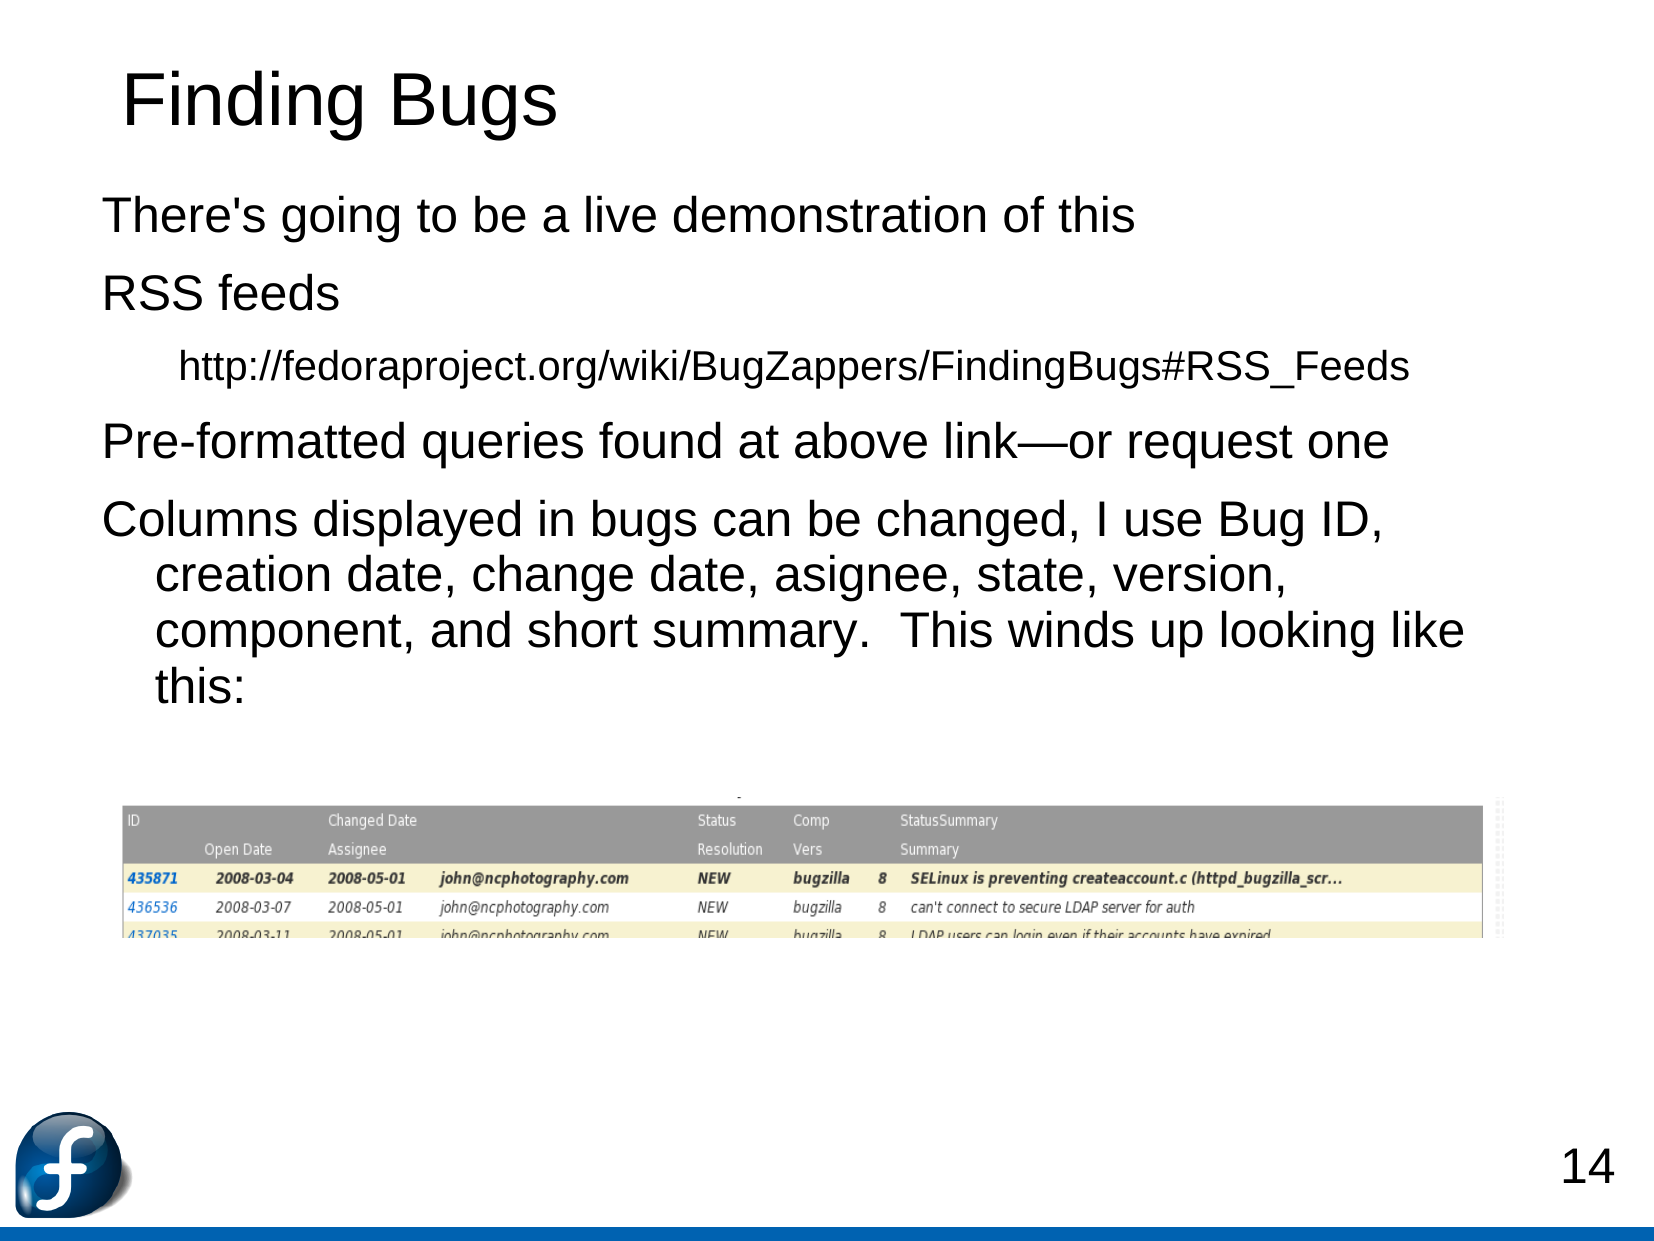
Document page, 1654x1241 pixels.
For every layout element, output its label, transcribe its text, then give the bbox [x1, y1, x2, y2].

picture [112, 797, 1504, 938]
text_box <number> [1387, 1137, 1616, 1201]
title Finding Bugs [121, 37, 1533, 161]
picture [11, 1105, 133, 1227]
list There's going to be a live demonstration of this RSS feeds http://fedoraproject.org/wiki/BugZappers/FindingBugs#RSS_Feeds Pre-formatted queries found at above link—or request one Columns displayed in bugs can be changed, I use Bug ID, creation date, change date, asignee, state, version, component, and short summary. This winds up looking like this: [83, 187, 1538, 1126]
